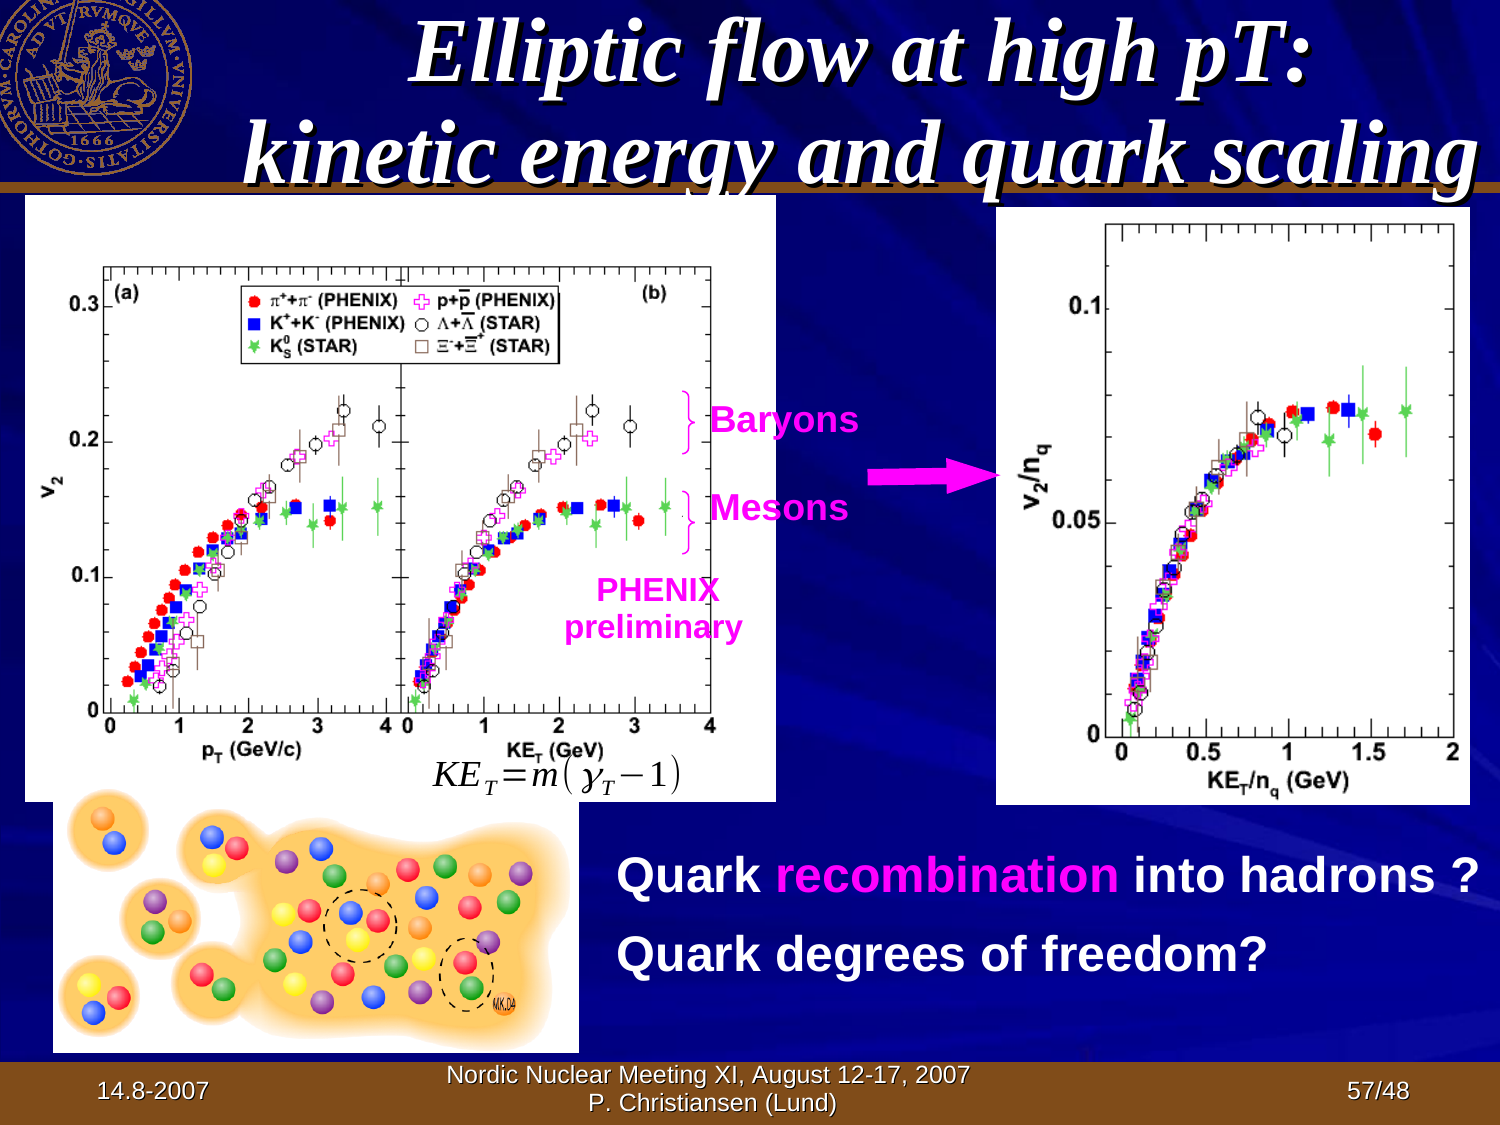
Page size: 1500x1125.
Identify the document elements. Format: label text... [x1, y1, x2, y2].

text_box Baryons [694, 391, 890, 449]
text_box Quark recombination into hadrons ? Quark degrees of freedom? [602, 839, 1500, 990]
picture [0, 0, 224, 182]
picture [1, 193, 1500, 1062]
text_box Mesons [694, 478, 888, 537]
chart [425, 752, 690, 800]
title Elliptic flow at high pT: kinetic energy and quark scaling [224, 0, 1500, 204]
text_box PHENIX preliminary [513, 563, 804, 654]
